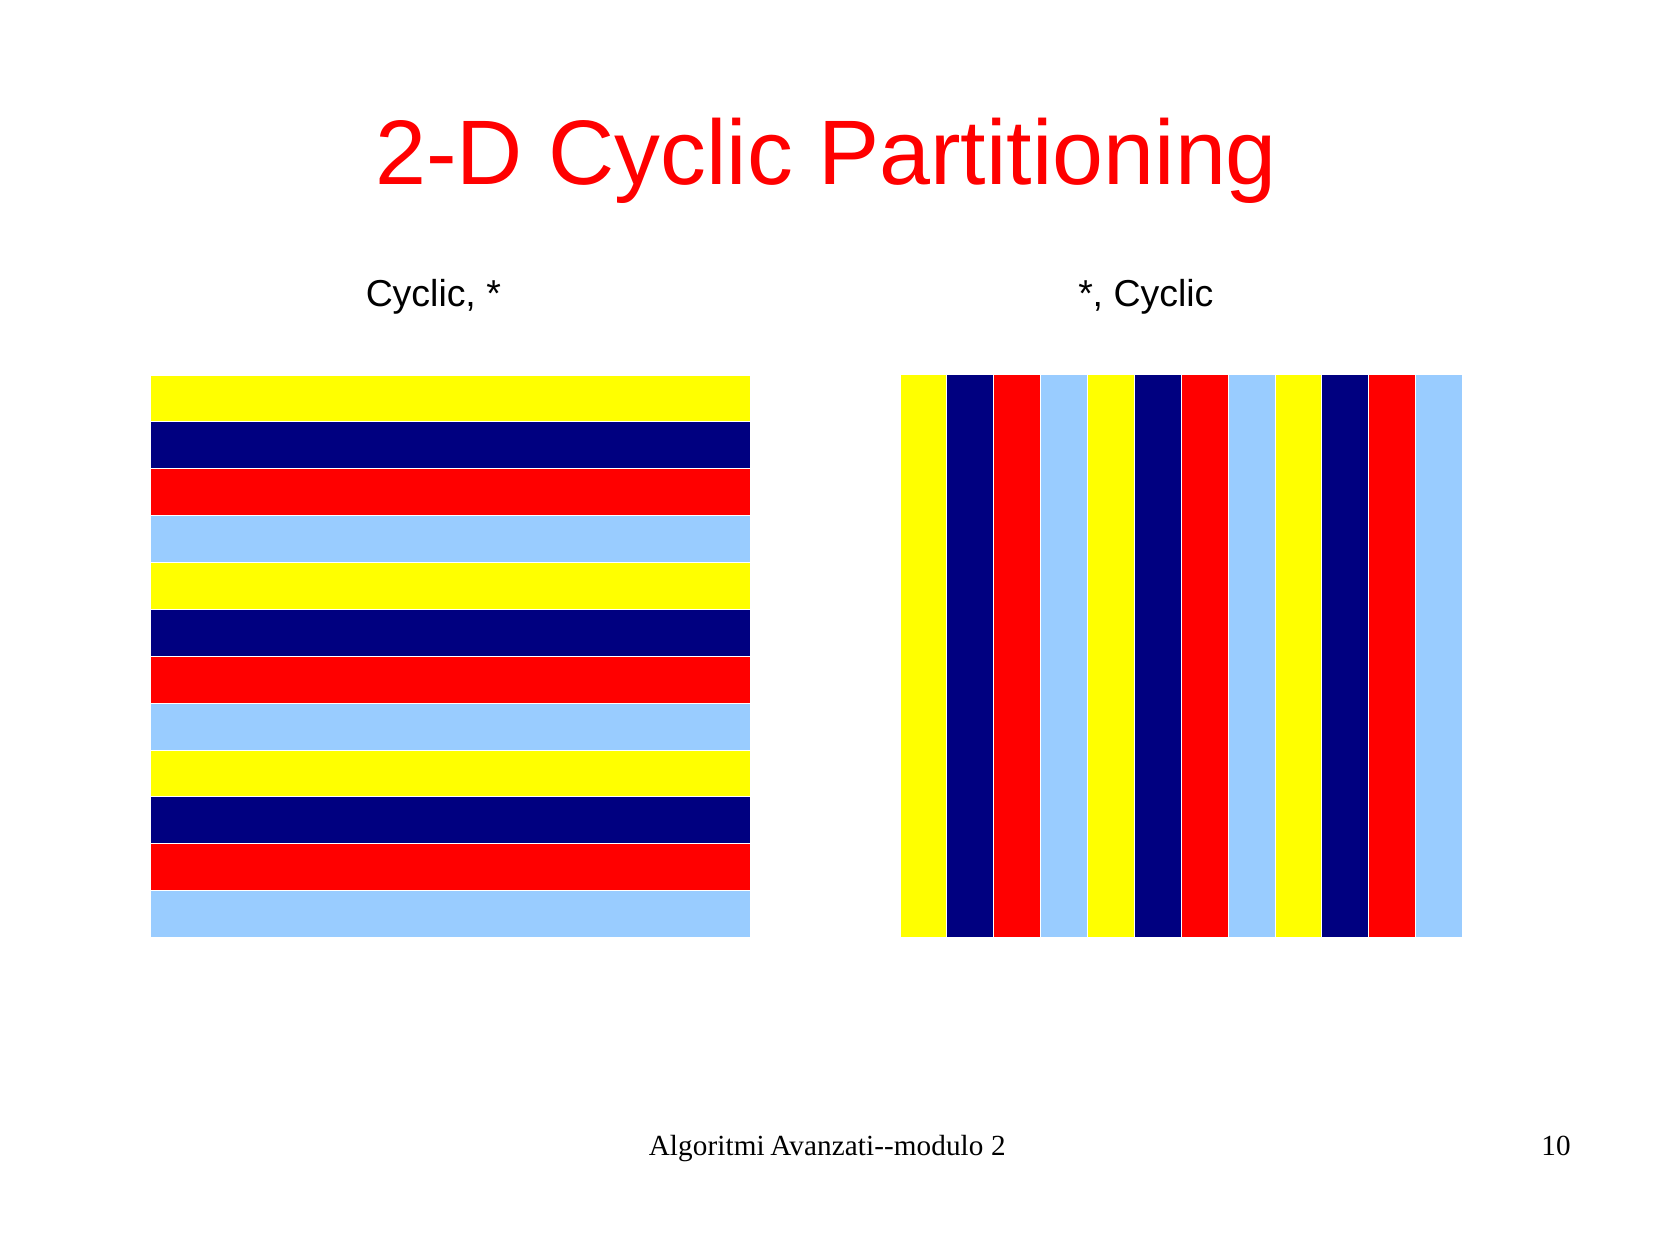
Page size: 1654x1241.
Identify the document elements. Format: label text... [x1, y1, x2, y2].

text_box [900, 374, 1463, 938]
text_box Cyclic, * [348, 262, 519, 326]
text_box [150, 375, 751, 938]
text_box *, Cyclic [1060, 262, 1232, 326]
title 2-D Cyclic Partitioning [82, 49, 1571, 257]
